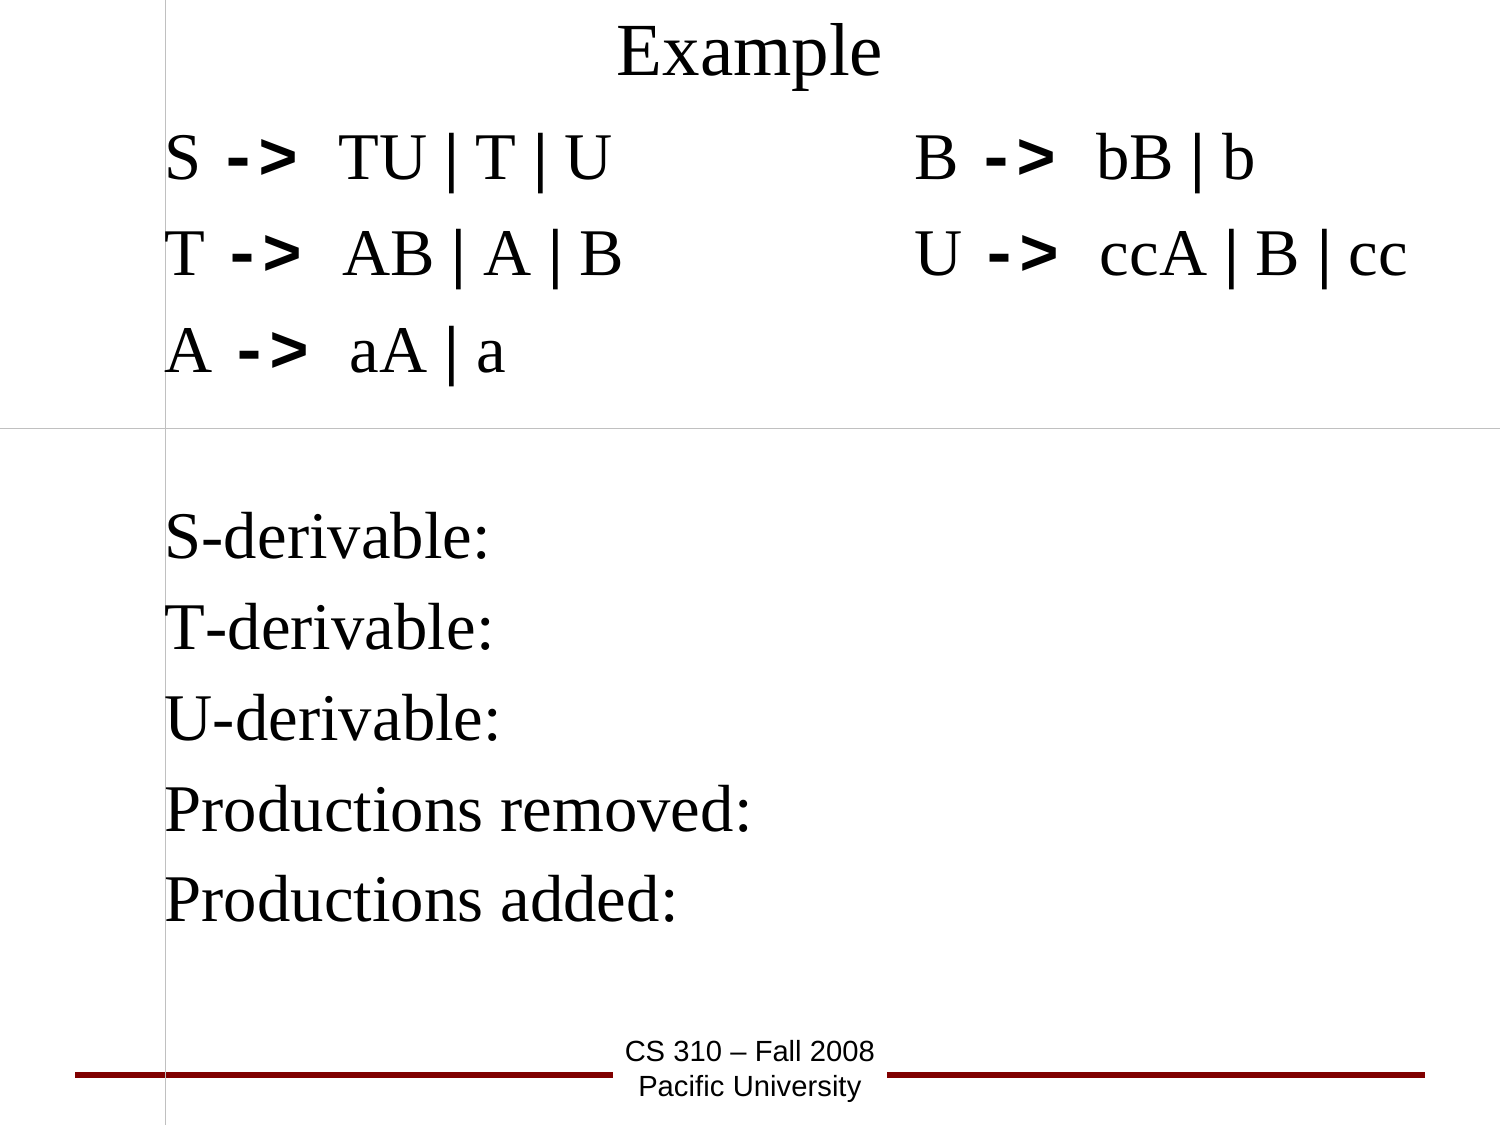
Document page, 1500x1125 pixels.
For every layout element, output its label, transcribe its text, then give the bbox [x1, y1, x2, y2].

title Example [112, 0, 1388, 103]
list S -> TU | T | U B -> bB | b T -> AB | A | B U -> ccA | B | cc A -> aA | a S-derivable: T-derivable: U-derivable: Productions removed: Productions added: [150, 112, 1463, 1071]
